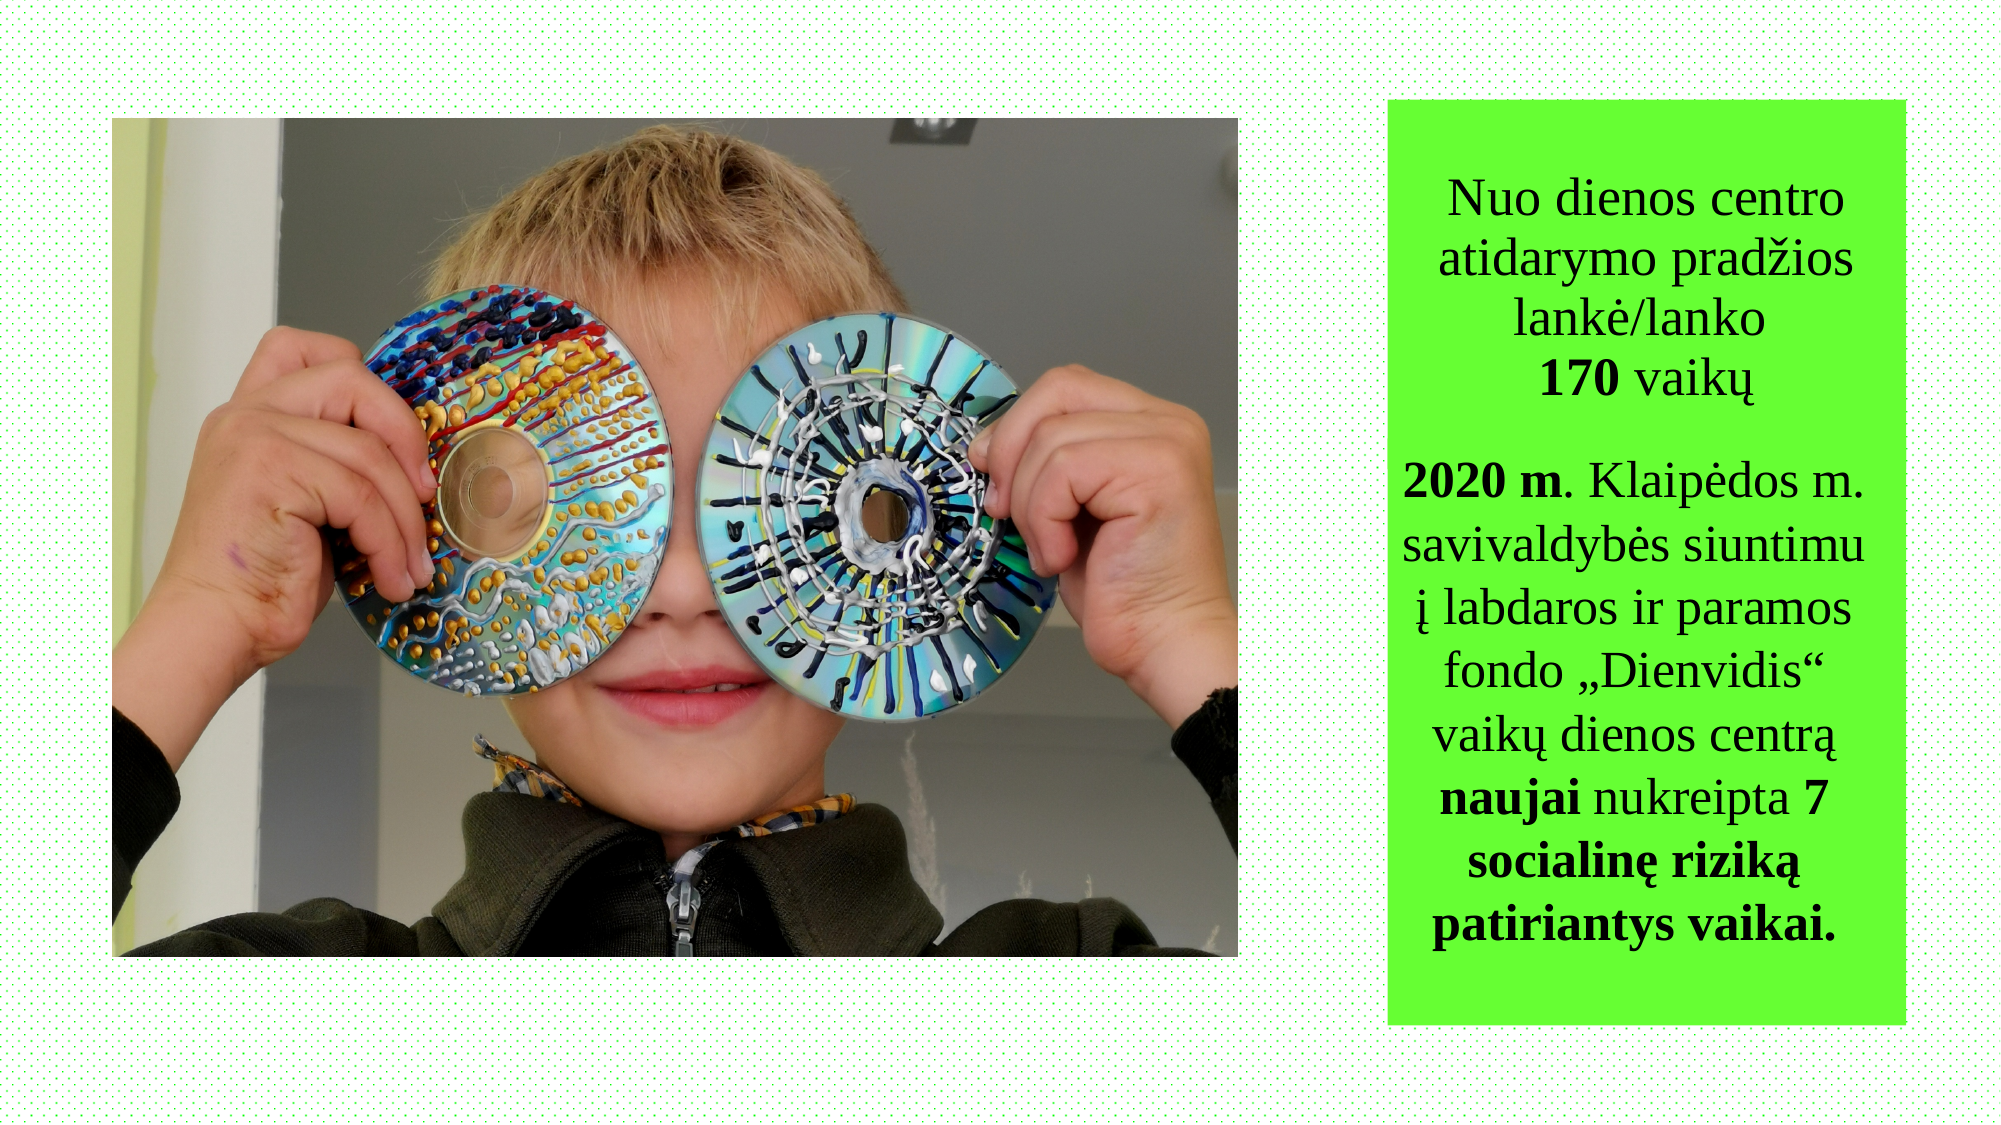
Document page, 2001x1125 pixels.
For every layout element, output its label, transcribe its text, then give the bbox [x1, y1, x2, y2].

list 2020 m. Klaipėdos m. savivaldybės siuntimu į labdaros ir paramos fondo „Dienvidis“ vaikų dienos centrą naujai nukreipta 7 socialinę riziką patiriantys vaikai. [1387, 438, 1907, 1026]
picture [112, 118, 1238, 957]
title Nuo dienos centro atidarymo pradžios lankė/lanko 170 vaikų [1387, 99, 1907, 438]
